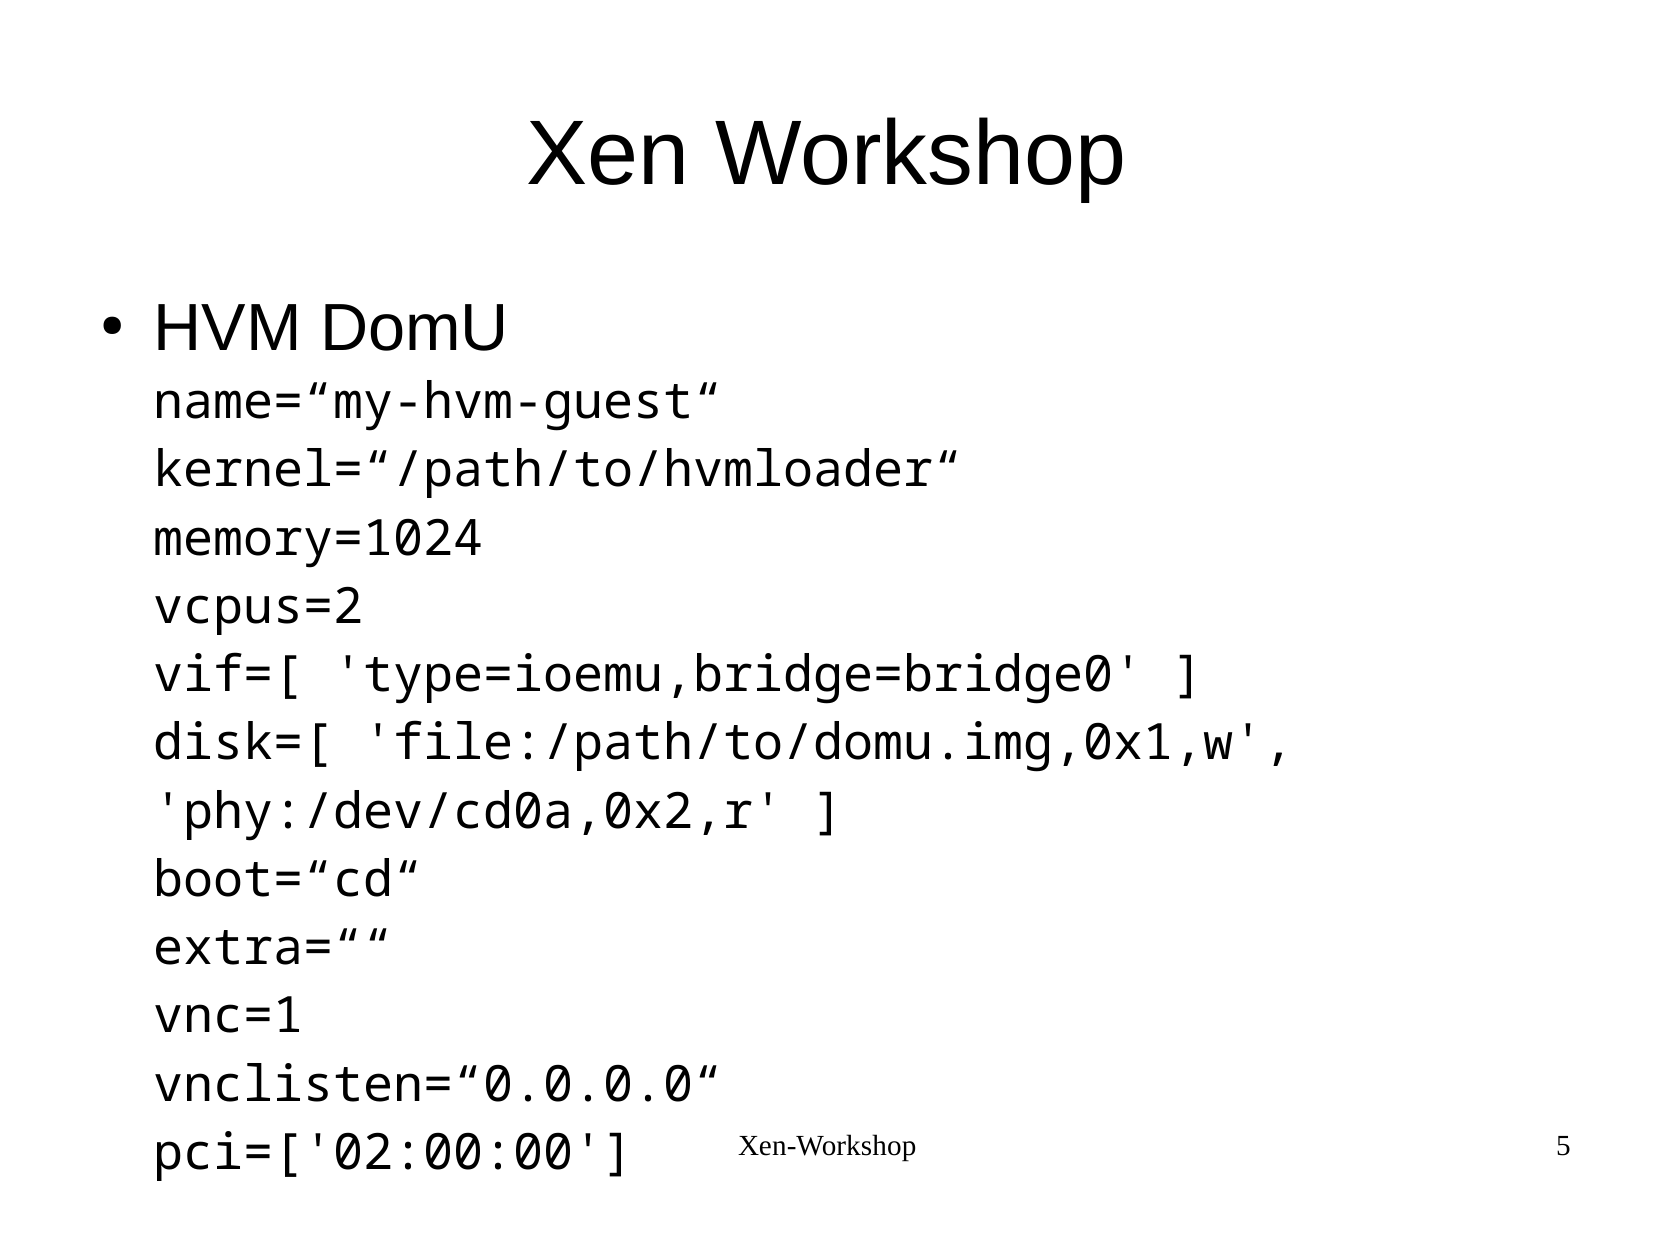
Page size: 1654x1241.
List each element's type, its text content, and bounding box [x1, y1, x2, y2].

title Xen Workshop [82, 56, 1571, 250]
list HVM DomU name=“my-hvm-guest“ kernel=“/path/to/hvmloader“ memory=1024 vcpus=2 vif=[ 'type=ioemu,bridge=bridge0' ] disk=[ 'file:/path/to/domu.img,0x1,w', 'phy:/dev/cd0a,0x2,r' ] boot=“cd“ extra=““ vnc=1 vnclisten=“0.0.0.0“ pci=['02:00:00'] [82, 290, 1571, 1094]
